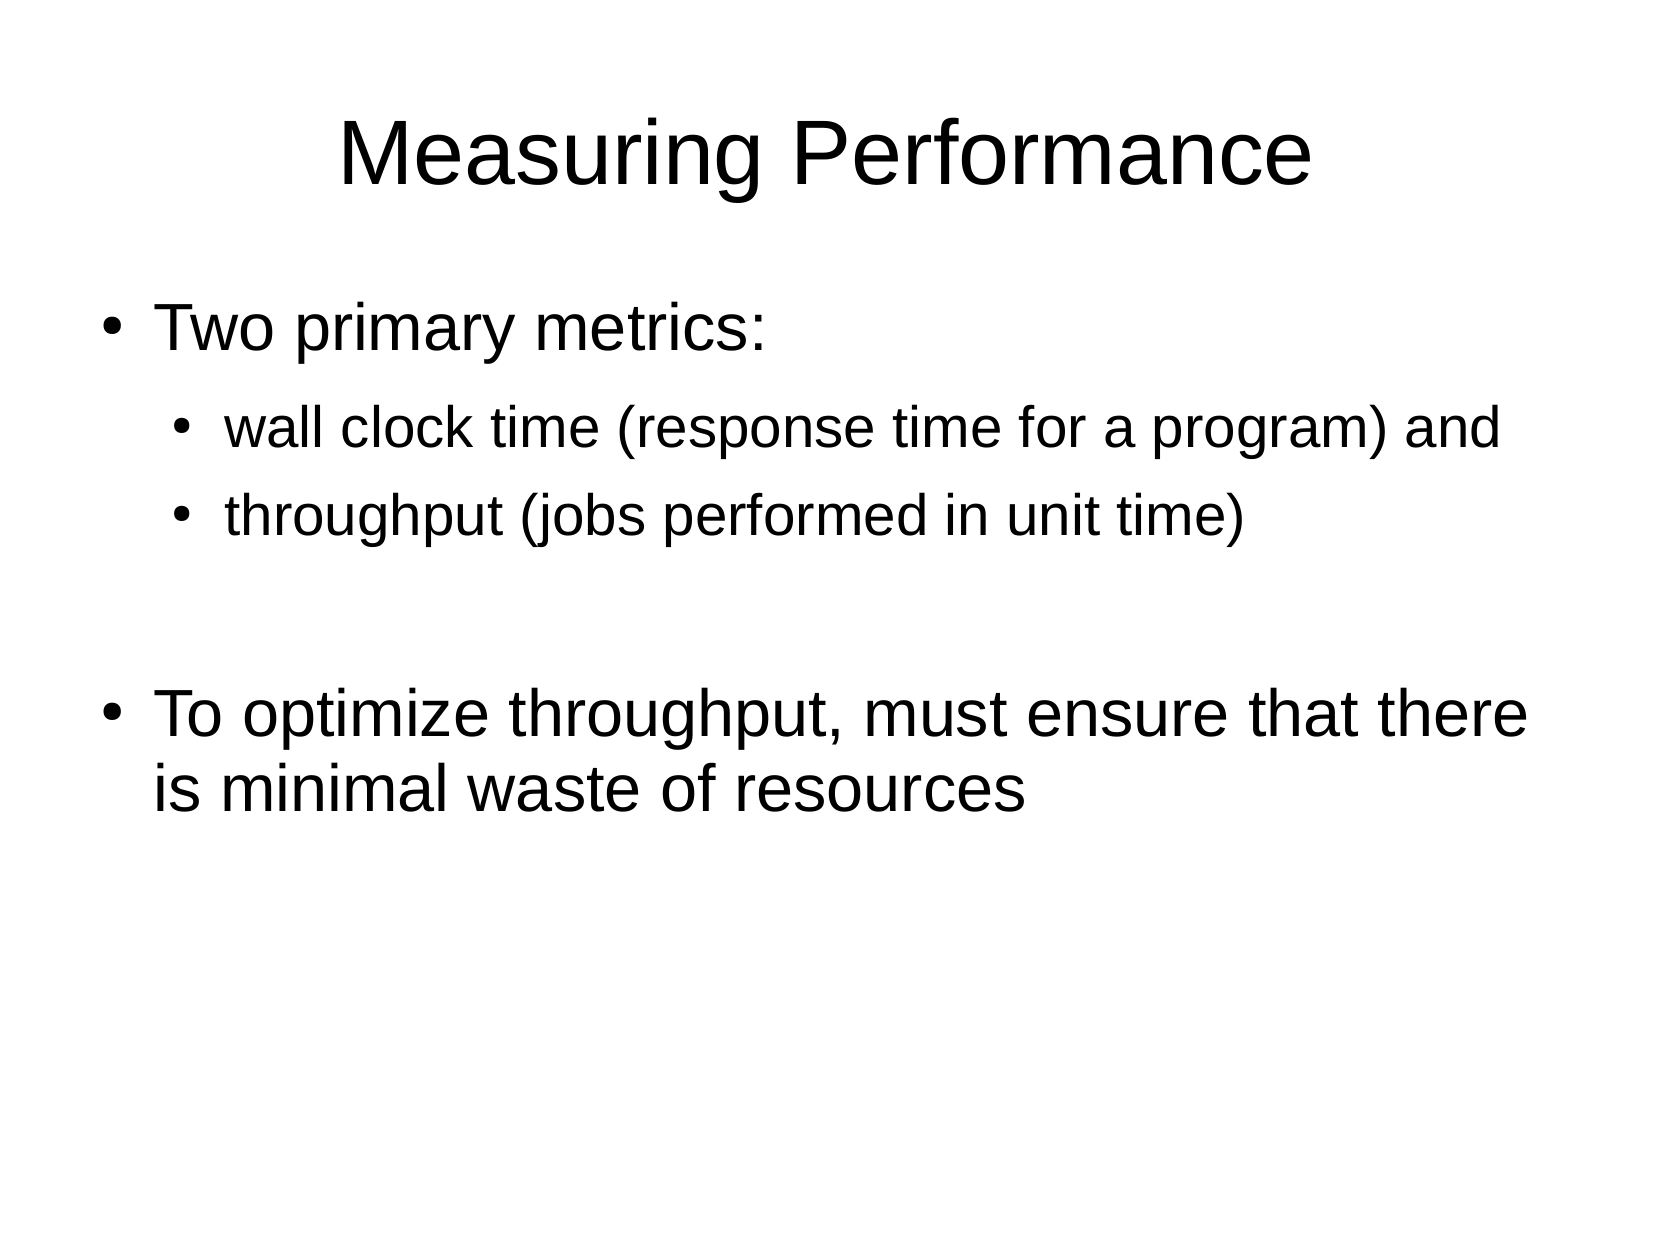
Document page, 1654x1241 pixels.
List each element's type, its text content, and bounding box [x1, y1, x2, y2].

title Measuring Performance [82, 101, 1571, 205]
list Two primary metrics: wall clock time (response time for a program) and throughput (jobs performed in unit time) To optimize throughput, must ensure that there is minimal waste of resources [82, 290, 1571, 1010]
